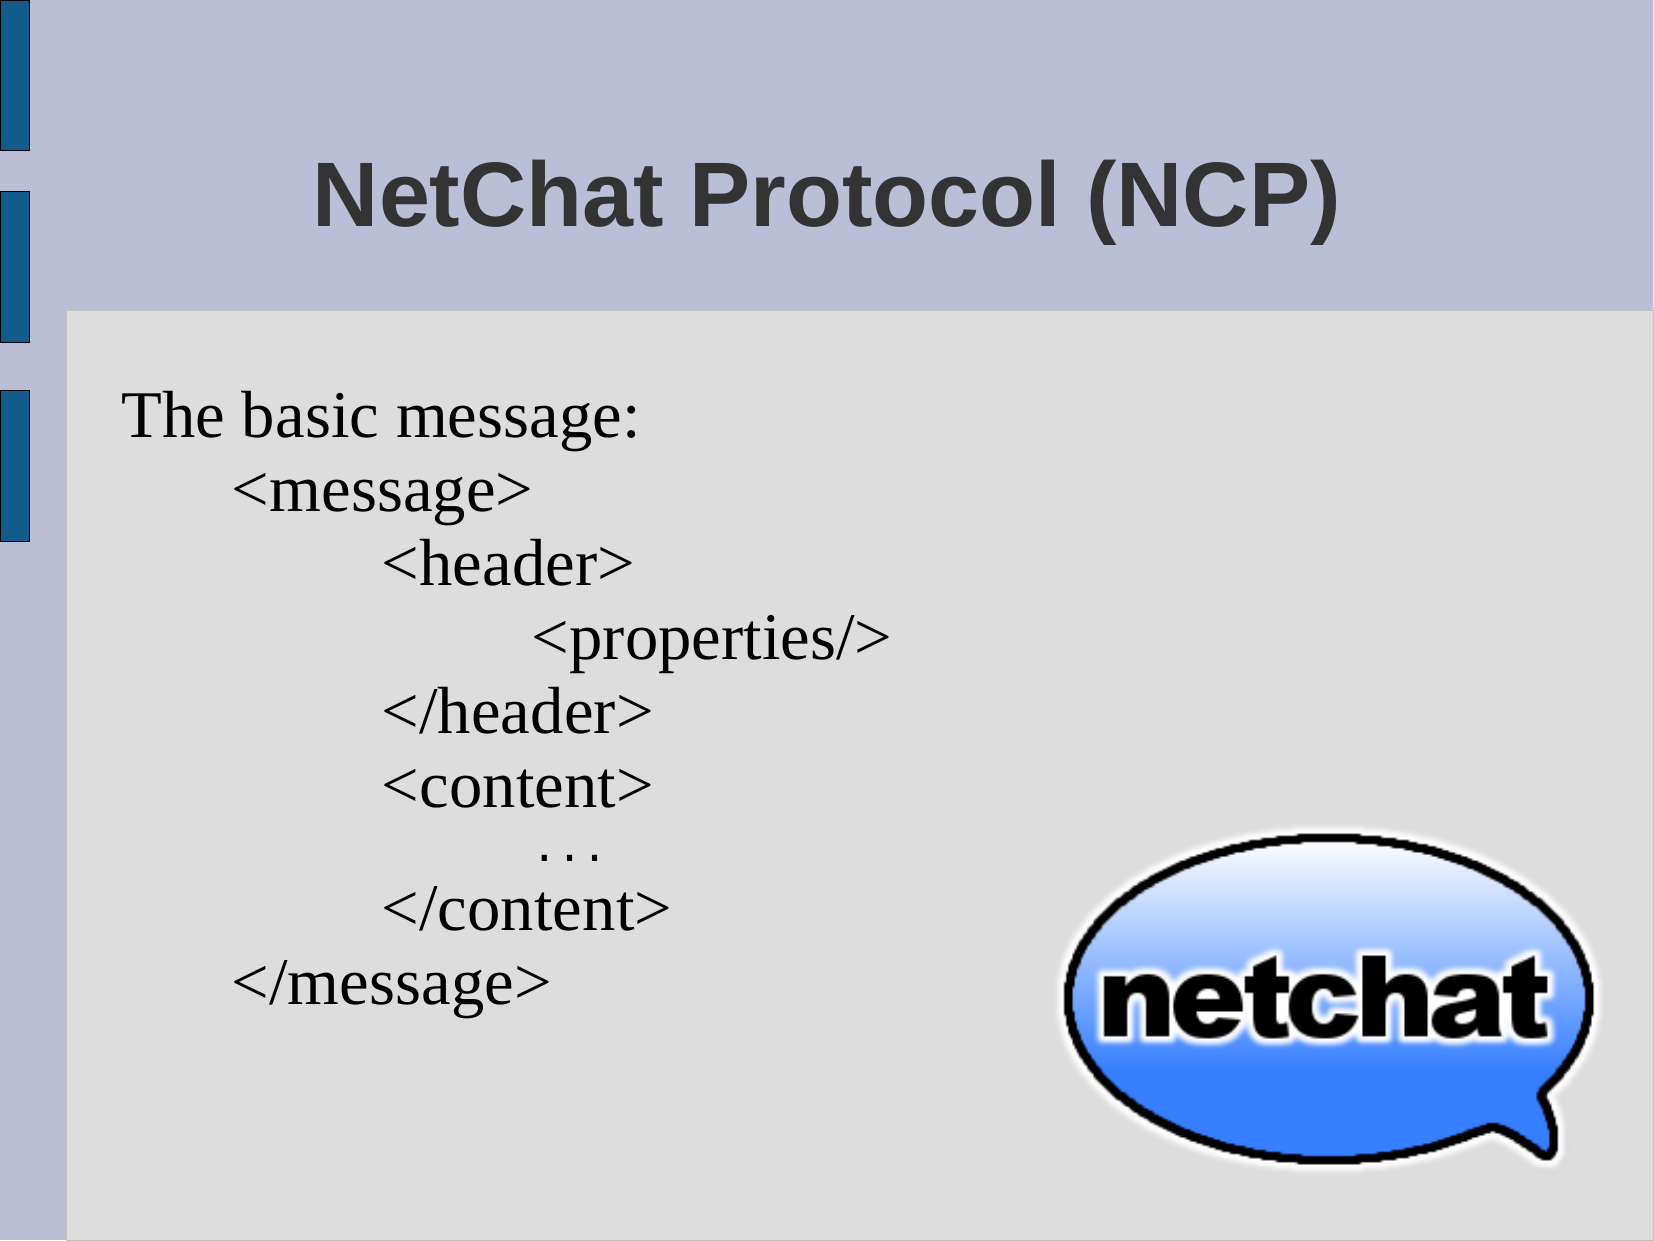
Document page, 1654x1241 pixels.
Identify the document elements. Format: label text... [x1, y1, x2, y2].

title NetChat Protocol (NCP) [121, 91, 1534, 294]
picture [1050, 824, 1613, 1200]
subtitle The basic message: <message> <header> <properties/> </header> <content> ... </content> </message> [121, 294, 1534, 1177]
